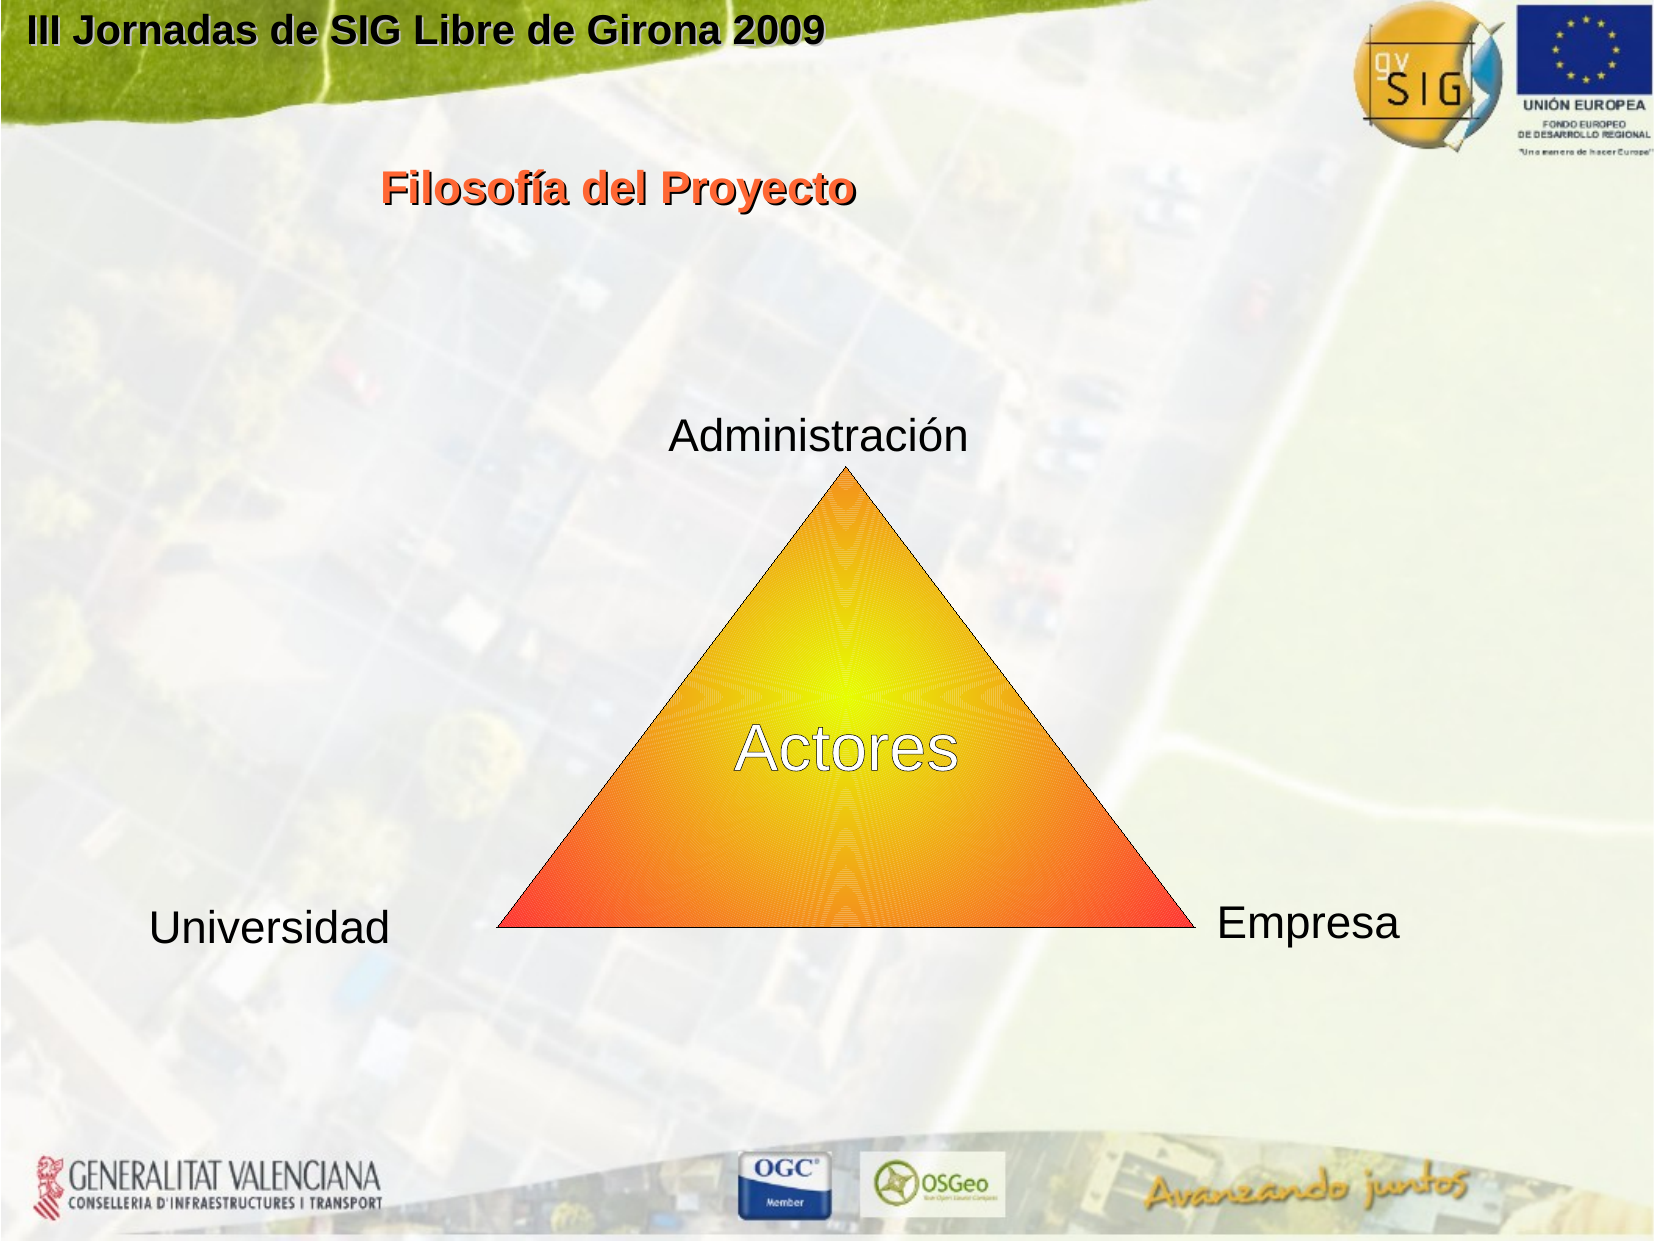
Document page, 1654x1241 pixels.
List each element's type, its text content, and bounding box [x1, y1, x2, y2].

list Empresa [1216, 896, 1576, 999]
text_box [508, 512, 1196, 928]
list Universidad [148, 902, 508, 1005]
title [0, 95, 1654, 508]
picture [1, 508, 1654, 1241]
picture [1, 0, 1654, 95]
list Actores [733, 710, 1052, 845]
list Administración [668, 409, 1027, 512]
